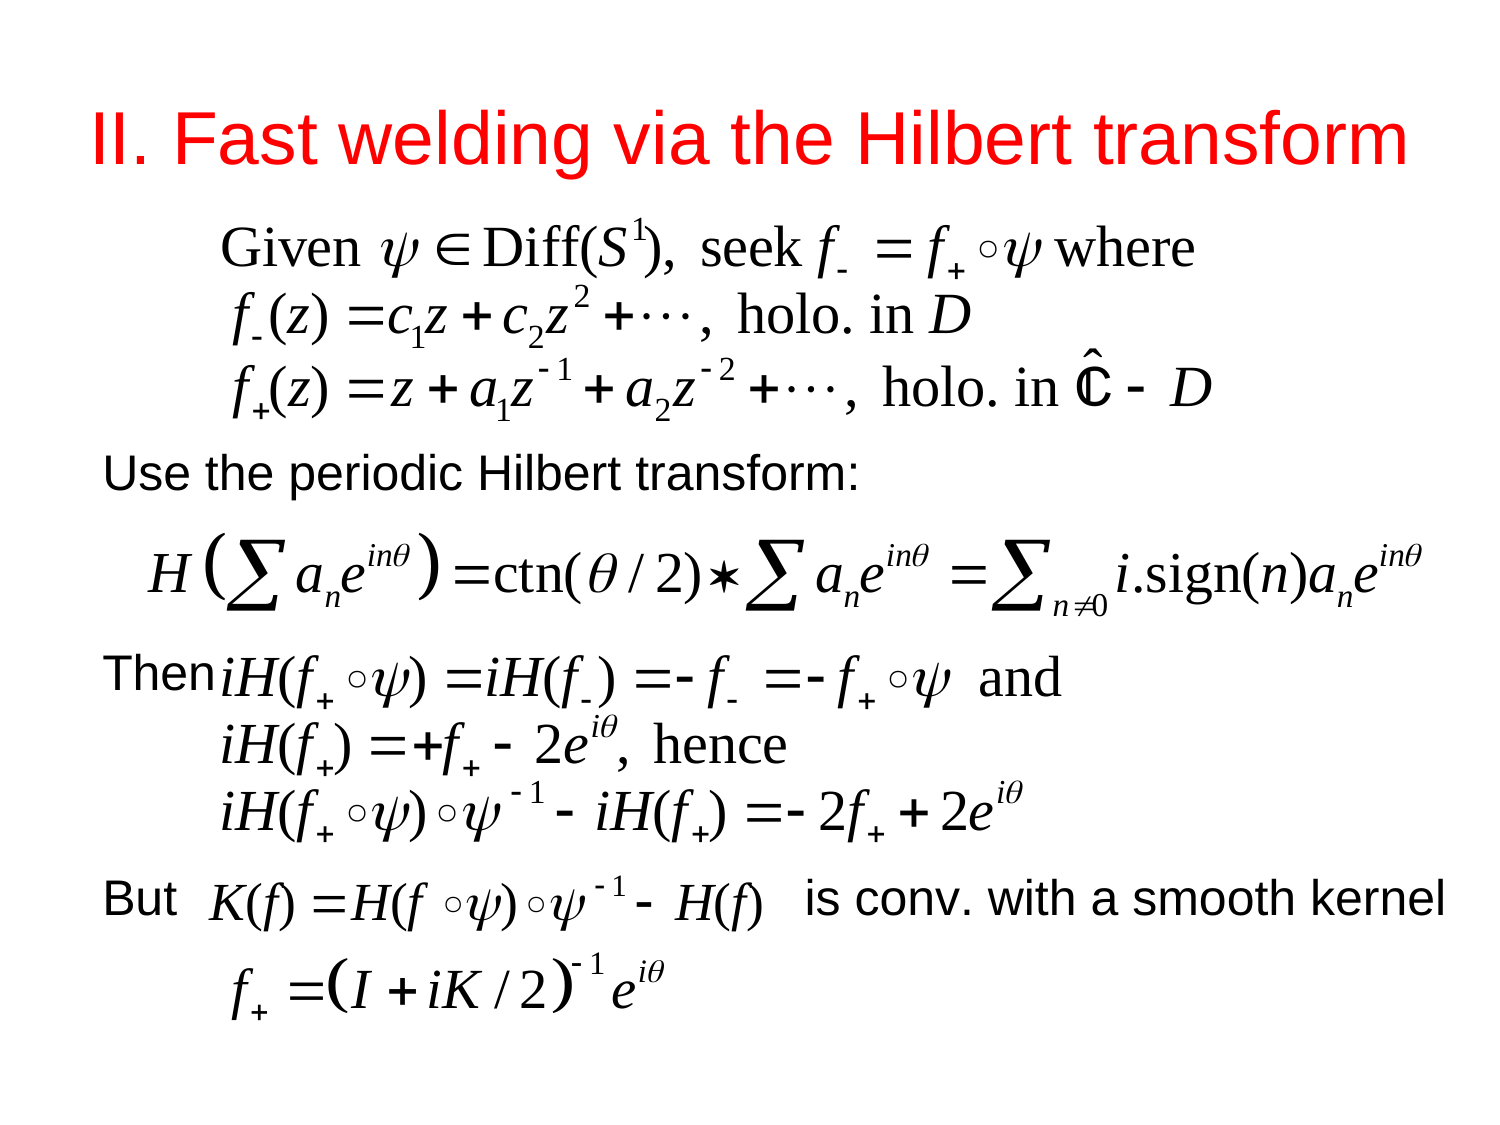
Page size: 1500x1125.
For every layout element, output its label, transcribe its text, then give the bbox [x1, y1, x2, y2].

chart [212, 642, 1074, 856]
chart [200, 862, 776, 1042]
chart [137, 525, 1438, 632]
text_box But is conv. with a smooth kernel [776, 862, 1500, 934]
text_box But is conv. with a smooth kernel [87, 862, 200, 934]
text_box Use the periodic Hilbert transform: [87, 437, 963, 509]
chart [212, 202, 1224, 431]
text_box Then [87, 637, 451, 709]
title II. Fast welding via the Hilbert transform [37, 45, 1463, 233]
